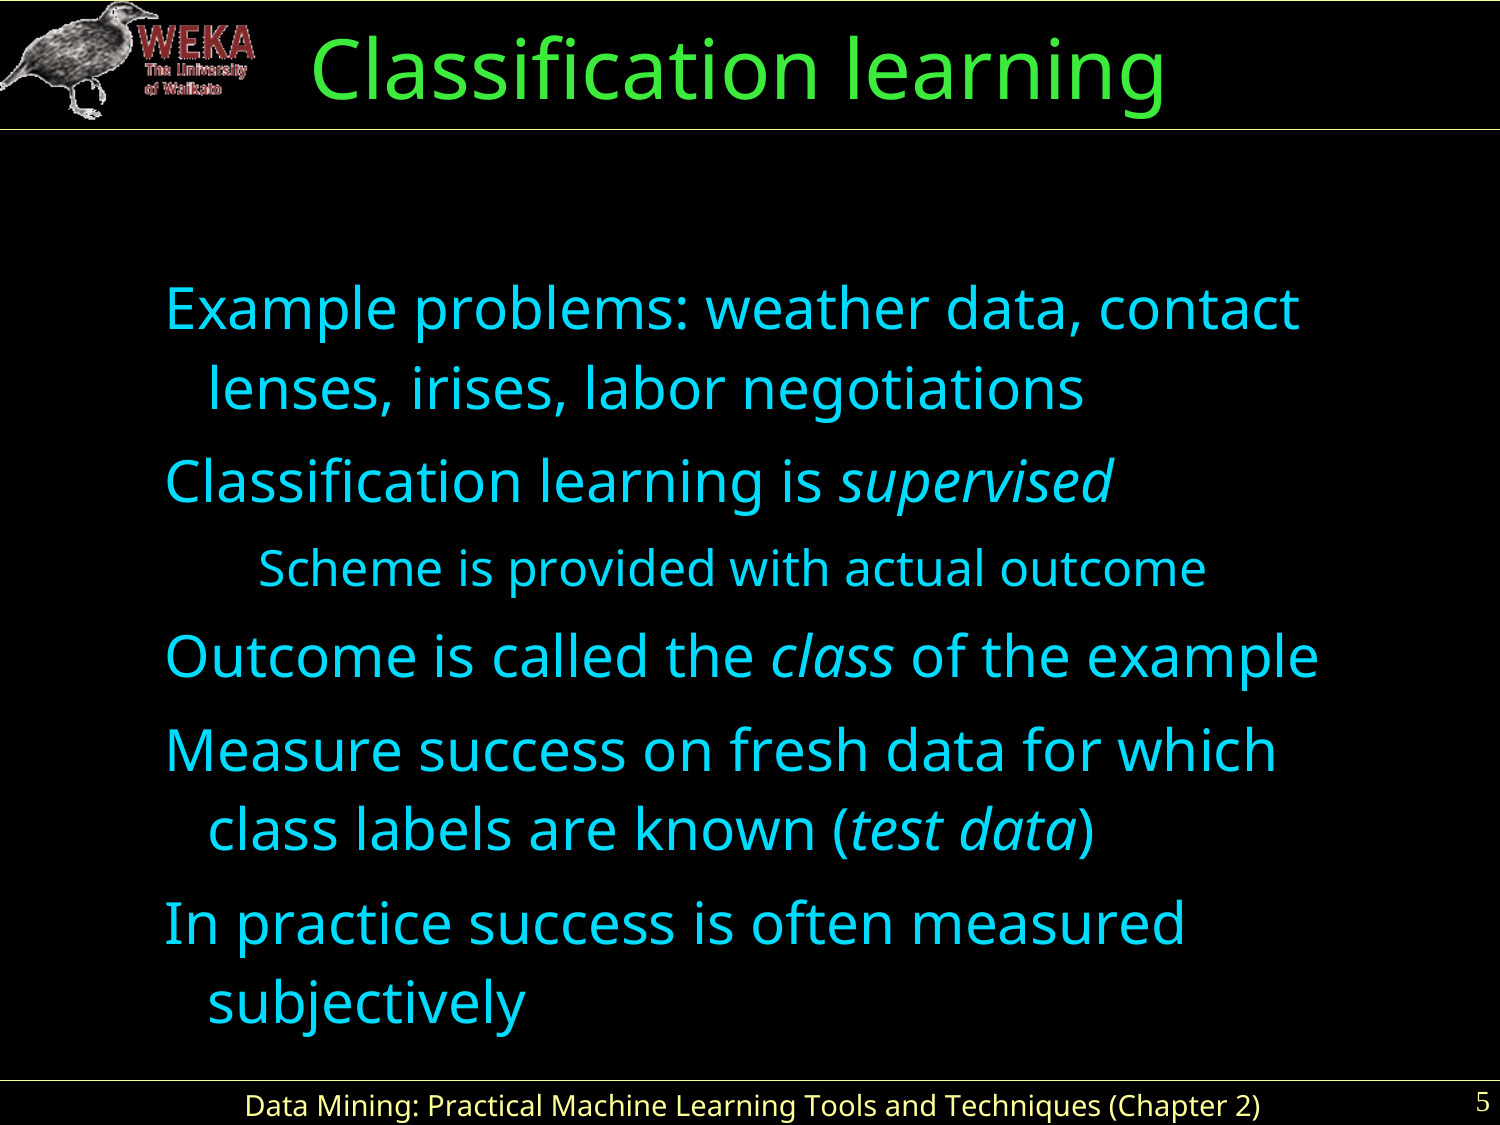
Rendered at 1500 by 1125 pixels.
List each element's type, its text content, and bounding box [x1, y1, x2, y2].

title Classification learning [295, 0, 1500, 148]
picture [0, 1, 266, 129]
text_box Example problems: weather data, contact lenses, irises, labor negotiations Classification learning is supervised Scheme is provided with actual outcome Outcome is called the class of the example Measure success on fresh data for which class labels are known (test data) In practice success is often measured subjectively [149, 260, 1388, 1019]
